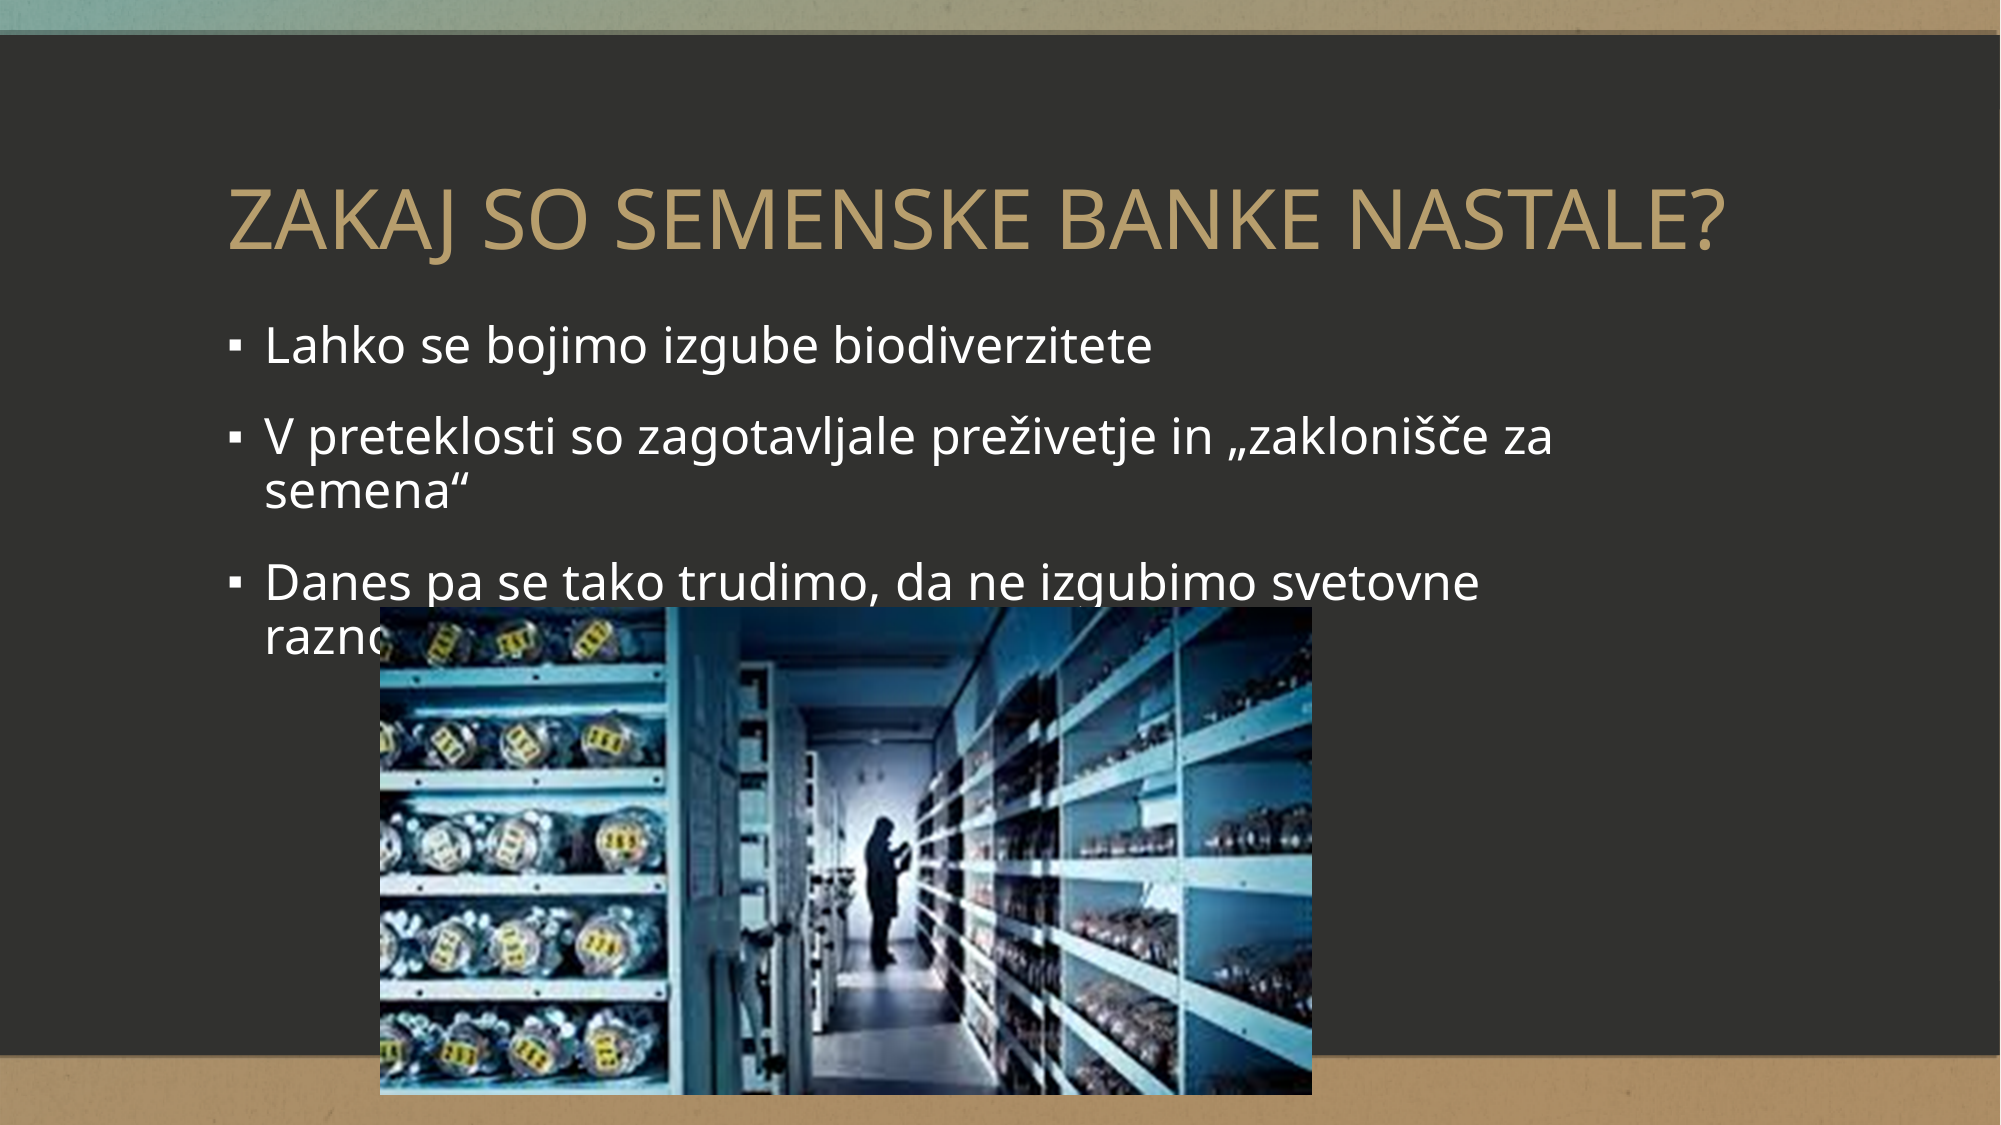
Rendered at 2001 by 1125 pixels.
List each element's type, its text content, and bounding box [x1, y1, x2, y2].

title ZAKAJ SO SEMENSKE BANKE NASTALE? [212, 68, 1788, 275]
picture [0, 0, 2001, 1125]
list Lahko se bojimo izgube biodiverzitete V preteklosti so zagotavljale preživetje in „zaklonišče za semena“ Danes pa se tako trudimo, da ne izgubimo svetovne raznovrstnosti. [212, 312, 1788, 1013]
